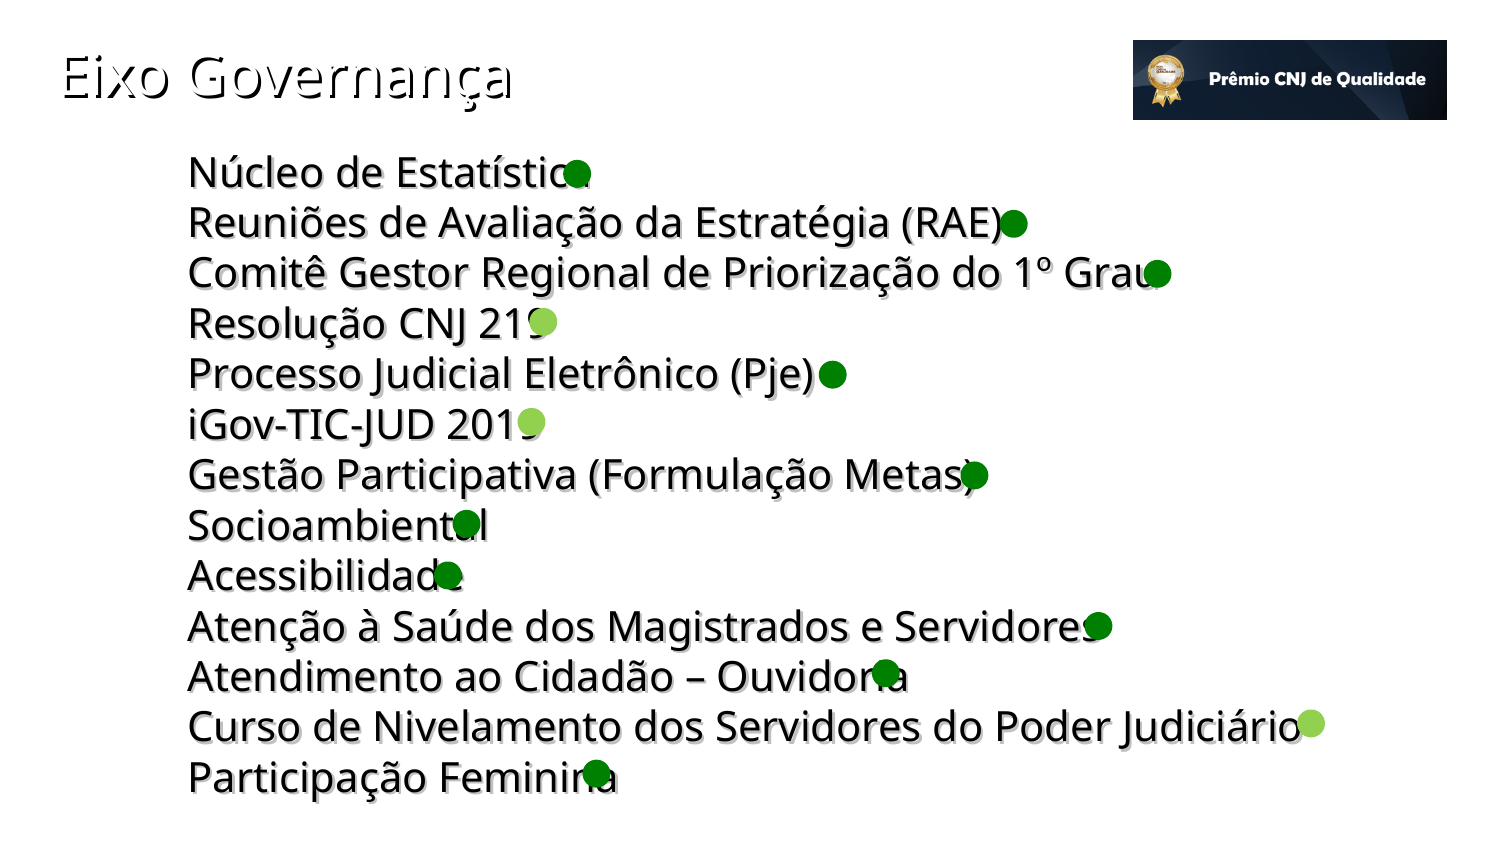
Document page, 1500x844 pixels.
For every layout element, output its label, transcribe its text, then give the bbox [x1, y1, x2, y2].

text_box [1086, 614, 1111, 638]
title Eixo Governança [41, 29, 810, 113]
text_box [1145, 262, 1170, 286]
text_box [820, 362, 845, 387]
picture [1133, 40, 1447, 121]
text_box [874, 661, 898, 686]
text_box [436, 563, 460, 588]
text_box [531, 310, 556, 334]
text_box [565, 161, 589, 186]
text_box [1001, 212, 1026, 236]
text_box [584, 761, 609, 786]
text_box [962, 463, 987, 488]
text_box [519, 410, 544, 434]
list Núcleo de Estatística Reuniões de Avaliação da Estratégia (RAE) Comitê Gestor Regional de Priorização do 1º Grau Resolução CNJ 219 Processo Judicial Eletrônico (Pje) iGov-TIC-JUD 2019 Gestão Participativa (Formulação Metas) Socioambiental Acessibilidade Atenção à Saúde dos Magistrados e Servidores Atendimento ao Cidadão – Ouvidoria Curso de Nivelamento dos Servidores do Poder Judiciário Participação Feminina [41, 147, 1392, 811]
text_box [1299, 711, 1323, 736]
text_box [454, 512, 479, 536]
